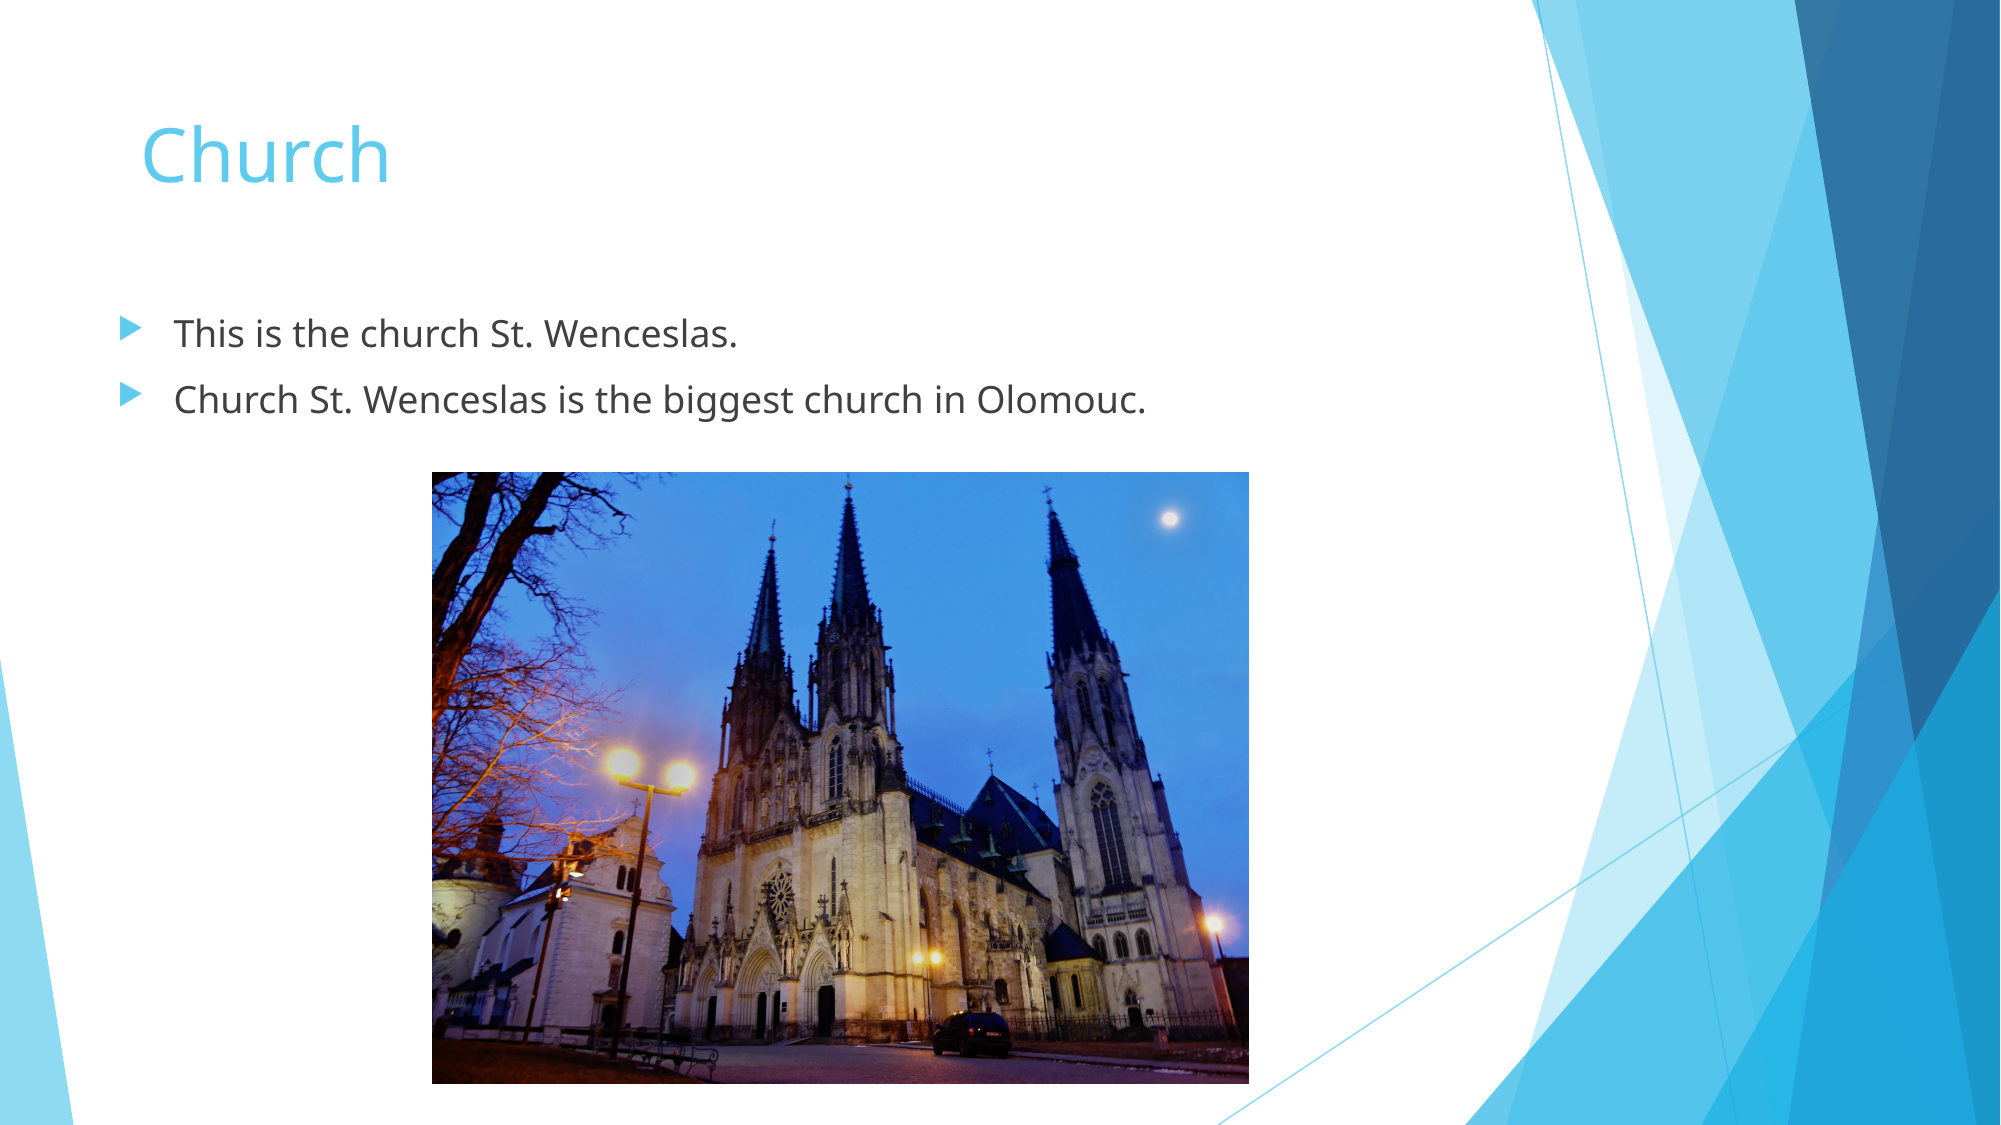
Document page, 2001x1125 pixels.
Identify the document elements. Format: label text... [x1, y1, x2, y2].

list This is the church St. Wenceslas. Church St. Wenceslas is the biggest church in Olomouc. [102, 302, 1522, 992]
title Church [125, 99, 1522, 279]
picture [432, 472, 1249, 1084]
